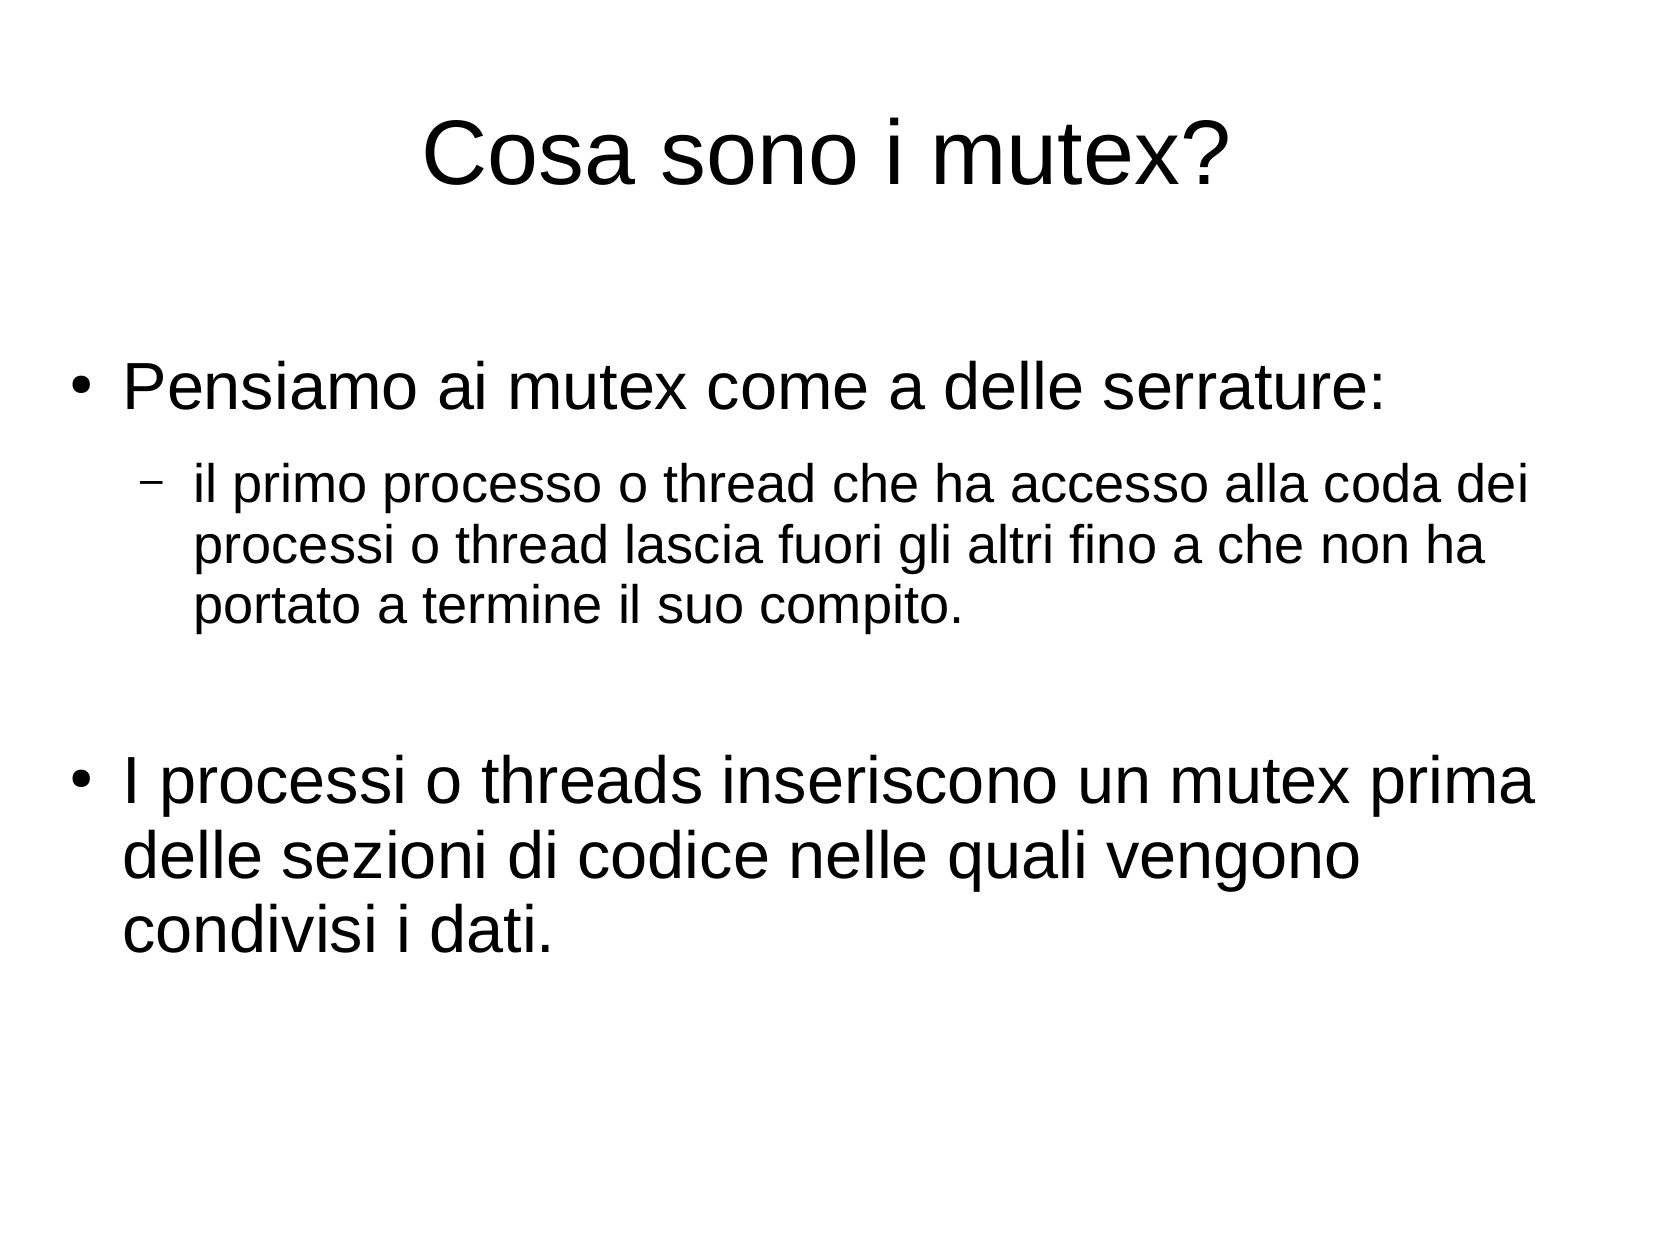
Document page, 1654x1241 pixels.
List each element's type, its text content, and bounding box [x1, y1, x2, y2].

list Pensiamo ai mutex come a delle serrature: il primo processo o thread che ha accesso alla coda dei processi o thread lascia fuori gli altri fino a che non ha portato a termine il suo compito. I processi o threads inseriscono un mutex prima delle sezioni di codice nelle quali vengono condivisi i dati. [51, 349, 1612, 1069]
title Cosa sono i mutex? [82, 49, 1571, 257]
